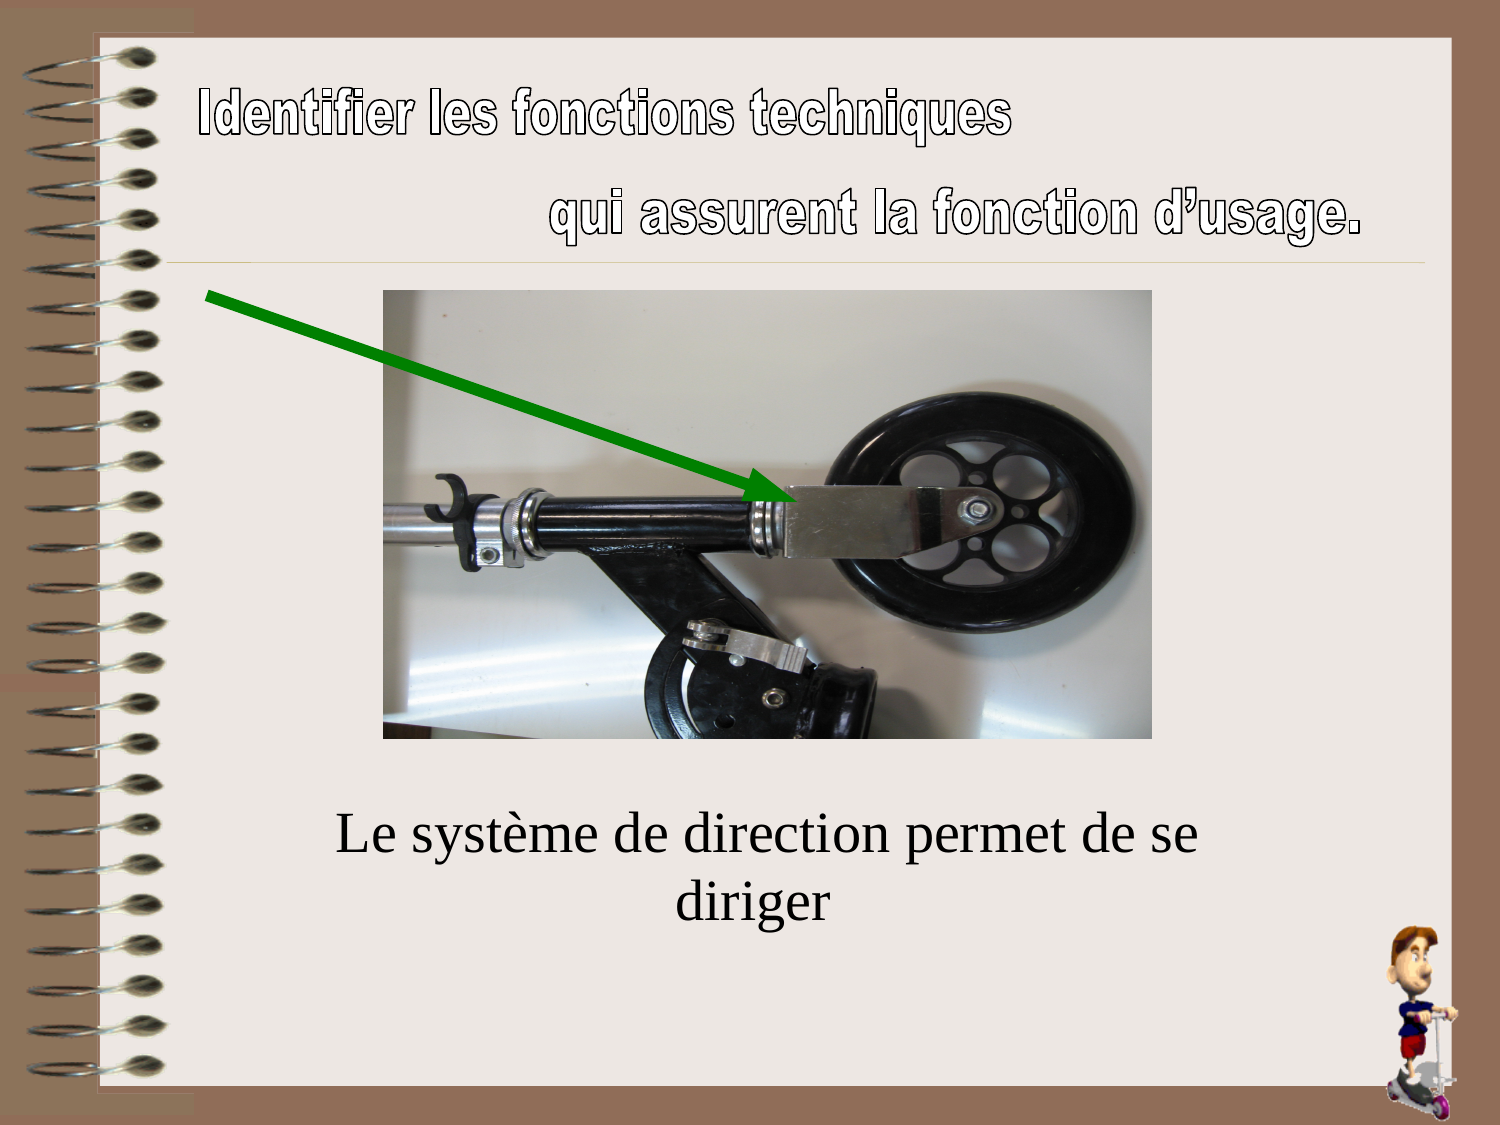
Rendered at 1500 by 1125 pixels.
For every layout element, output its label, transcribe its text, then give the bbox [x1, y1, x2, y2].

text_box [798, 99, 826, 135]
text_box [778, 199, 806, 235]
text_box [889, 199, 917, 235]
text_box [588, 99, 615, 135]
text_box [709, 99, 734, 135]
text_box [1228, 199, 1254, 235]
text_box [612, 188, 622, 197]
text_box [512, 87, 531, 134]
text_box [900, 99, 926, 147]
text_box [322, 88, 332, 97]
text_box [1199, 200, 1225, 235]
text_box [617, 88, 635, 135]
text_box [828, 88, 853, 134]
text_box [952, 199, 980, 235]
text_box [809, 199, 835, 234]
text_box [651, 99, 678, 135]
text_box [887, 88, 896, 97]
text_box [1013, 199, 1042, 235]
text_box [750, 88, 768, 135]
text_box [769, 99, 797, 135]
text_box [1185, 187, 1196, 213]
text_box [444, 99, 471, 135]
text_box [531, 99, 558, 135]
text_box [638, 100, 648, 134]
text_box [472, 99, 497, 135]
text_box [681, 99, 706, 134]
text_box [1287, 199, 1314, 247]
text_box [930, 100, 955, 135]
picture [0, 692, 194, 1115]
text_box [876, 188, 885, 233]
text_box [958, 99, 985, 135]
text_box [353, 100, 363, 134]
text_box [1317, 199, 1346, 235]
text_box [759, 199, 778, 234]
text_box [301, 88, 319, 135]
text_box [1155, 188, 1182, 234]
text_box [214, 88, 240, 135]
text_box [1349, 221, 1359, 233]
text_box [1043, 188, 1062, 234]
text_box [431, 88, 440, 134]
text_box [641, 199, 669, 235]
text_box [1079, 199, 1107, 235]
text_box [200, 88, 210, 134]
picture [1375, 904, 1486, 1125]
text_box [366, 99, 394, 135]
text_box [322, 100, 332, 134]
picture [0, 8, 194, 674]
text_box [857, 99, 882, 134]
text_box [397, 99, 415, 134]
text_box [671, 199, 697, 235]
text_box [1111, 199, 1137, 234]
text_box Le système de direction permet de se diriger [324, 797, 1211, 932]
text_box [334, 87, 363, 134]
text_box [1065, 188, 1076, 197]
text_box [1065, 200, 1076, 234]
text_box [1257, 199, 1285, 235]
text_box [612, 200, 622, 234]
text_box [244, 99, 271, 135]
text_box [838, 188, 857, 234]
text_box [638, 88, 648, 97]
text_box [728, 200, 754, 235]
picture [383, 290, 1152, 739]
text_box [984, 199, 1010, 234]
text_box [561, 99, 586, 134]
text_box [273, 99, 298, 134]
text_box [986, 99, 1011, 135]
text_box [933, 187, 953, 234]
text_box [549, 199, 577, 246]
text_box [581, 200, 607, 235]
text_box [887, 100, 896, 134]
text_box [699, 199, 725, 235]
